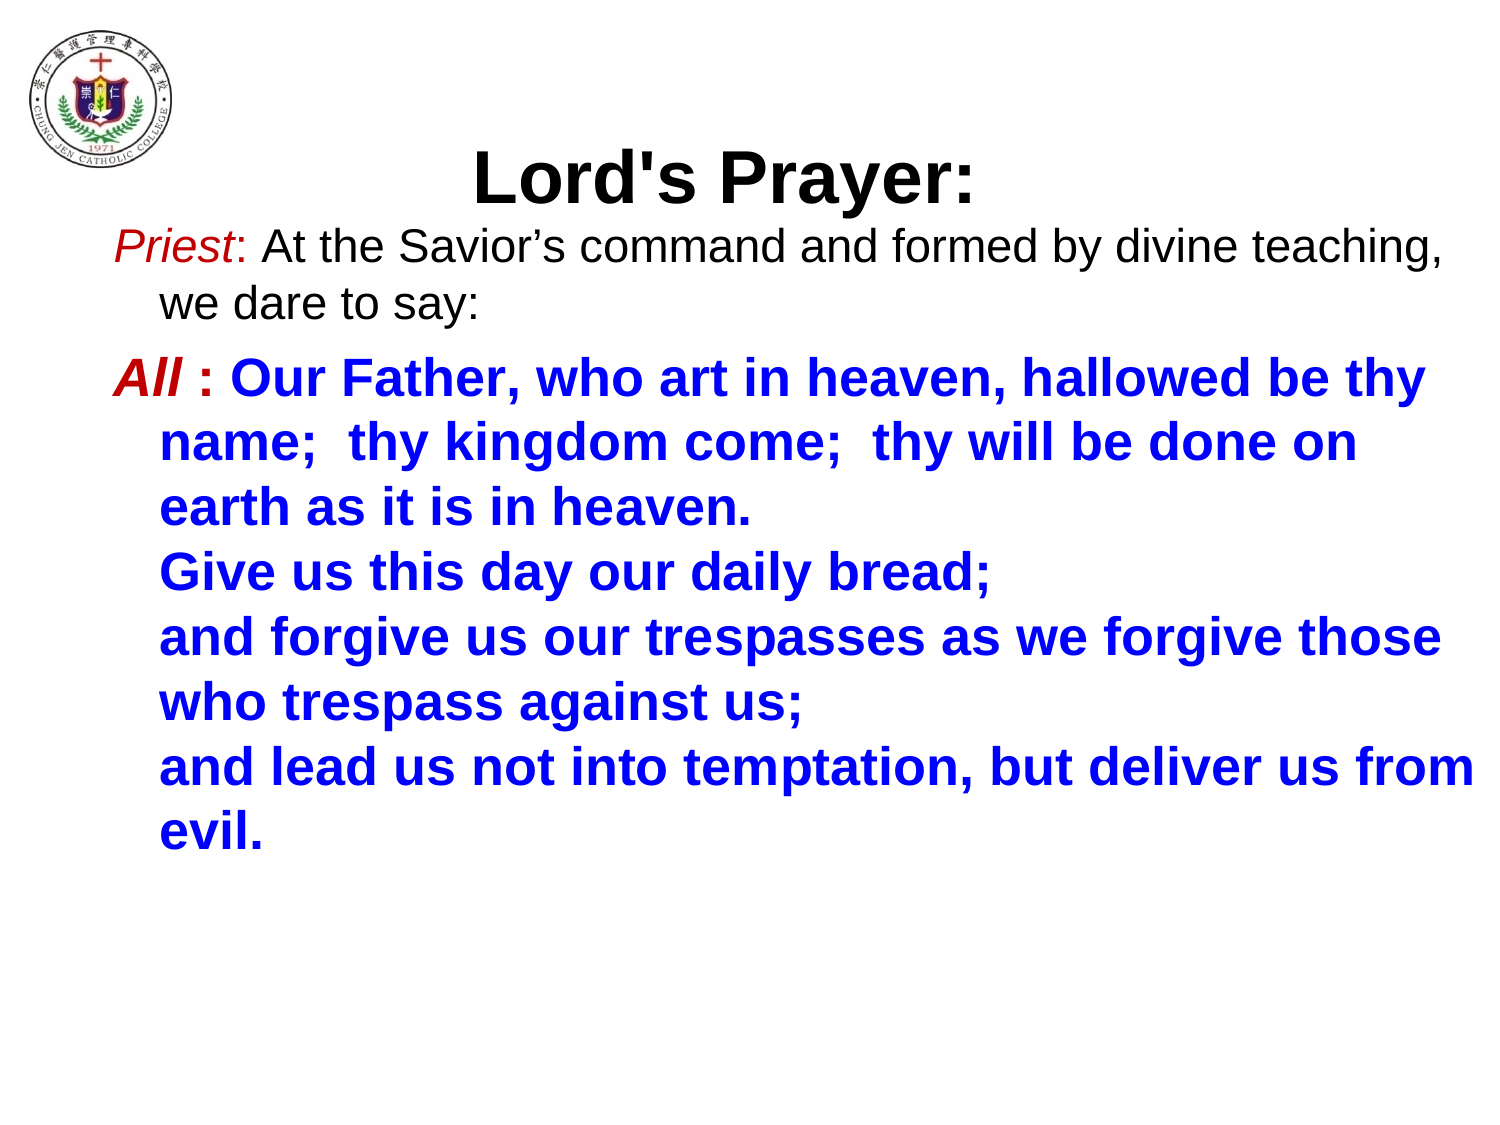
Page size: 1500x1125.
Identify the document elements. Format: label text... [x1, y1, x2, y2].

list Priest: At the Savior’s command and formed by divine teaching, we dare to say: All : Our Father, who art in heaven, hallowed be thy name; thy kingdom come; thy will be done on earth as it is in heaven. Give us this day our daily bread; and forgive us our trespasses as we forgive those who trespass against us; and lead us not into temptation, but deliver us from evil. [53, 208, 1500, 1005]
title Lord's Prayer: [135, 31, 1315, 185]
